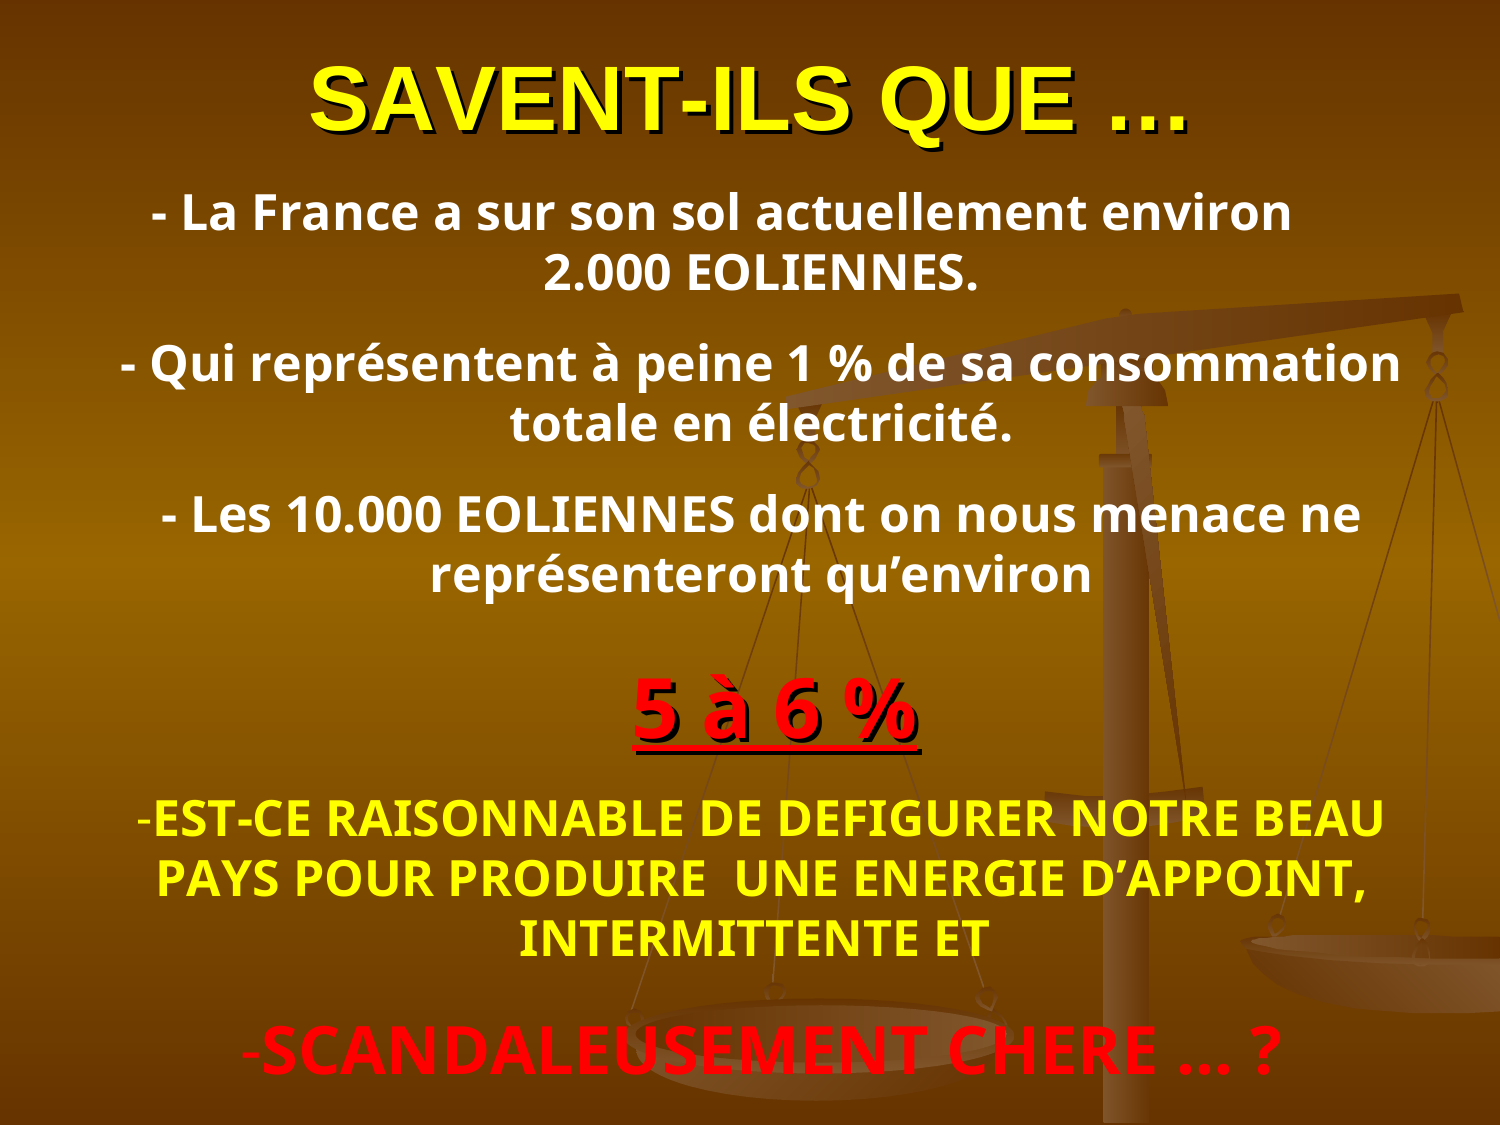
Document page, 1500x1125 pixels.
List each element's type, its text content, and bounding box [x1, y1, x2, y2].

title SAVENT-ILS QUE … [76, 0, 1427, 188]
text_box - La France a sur son sol actuellement environ 2.000 EOLIENNES. - Qui représentent à peine 1 % de sa consommation totale en électricité. - Les 10.000 EOLIENNES dont on nous menace ne représenteront qu’environ 5 à 6 % EST-CE RAISONNABLE DE DEFIGURER NOTRE BEAU PAYS POUR PRODUIRE UNE ENERGIE D’APPOINT, INTERMITTENTE ET SCANDALEUSEMENT CHERE … ? [100, 172, 1424, 1125]
